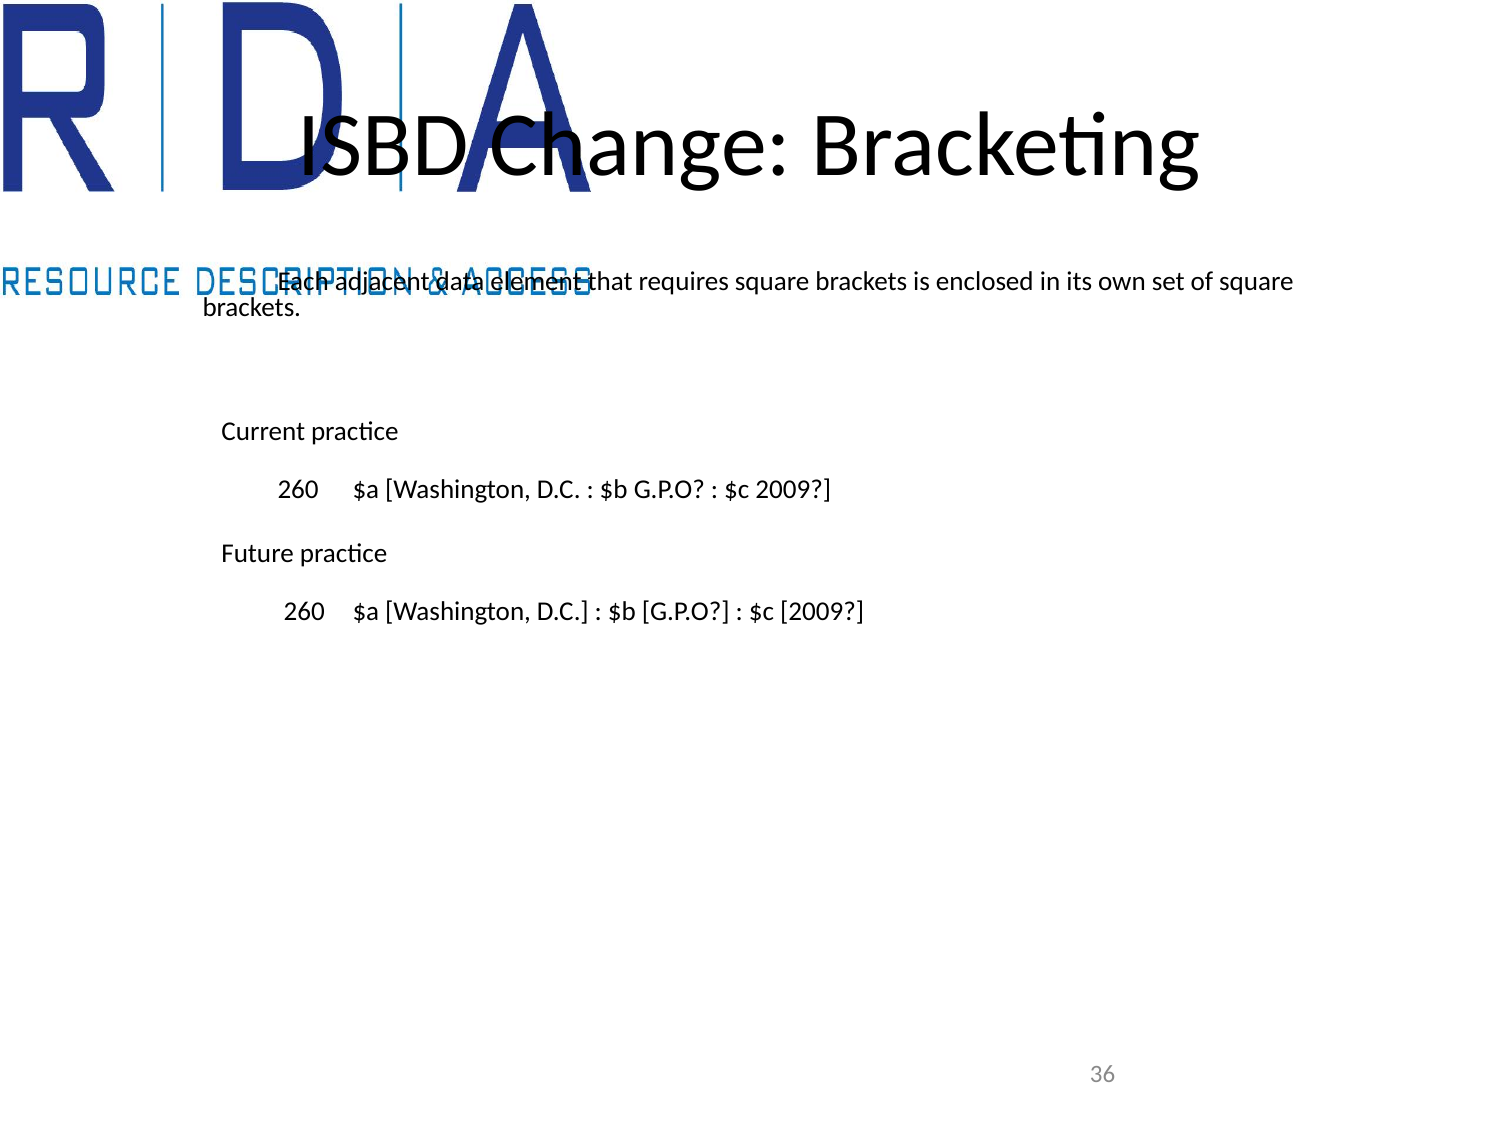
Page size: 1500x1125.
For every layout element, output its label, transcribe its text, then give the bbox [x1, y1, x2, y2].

list Each adjacent data element that requires square brackets is enclosed in its own set of square brackets. [75, 262, 1375, 451]
text_box 36 [1074, 1042, 1426, 1103]
list Current practice 260 $a [Washington, D.C. : $b G.P.O? : $c 2009?] Future practice 260 $a [Washington, D.C.] : $b [G.P.O?] : $c [2009?] [150, 412, 1426, 938]
title ISBD Change: Bracketing [75, 45, 1426, 233]
